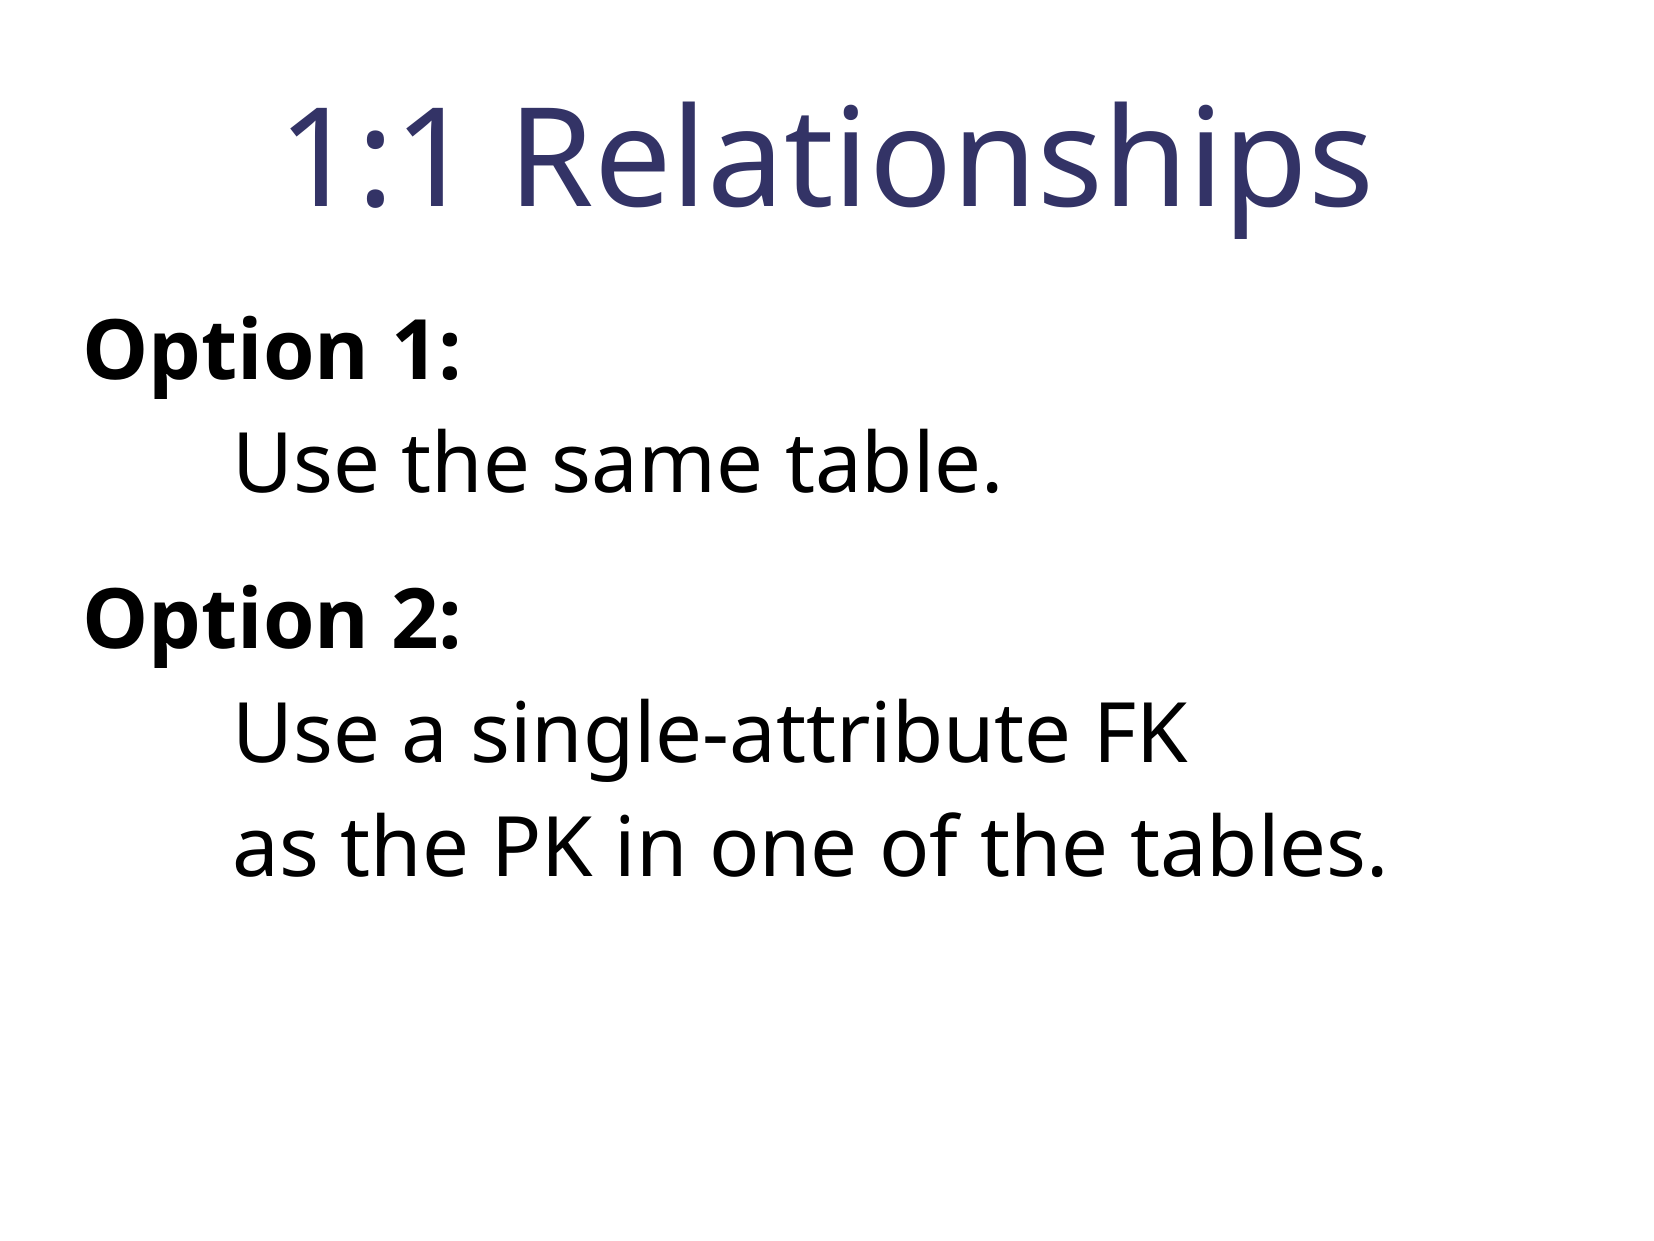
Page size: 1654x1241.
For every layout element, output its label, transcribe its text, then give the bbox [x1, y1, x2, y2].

title 1:1 Relationships [82, 56, 1571, 250]
subtitle Option 1: Use the same table. Option 2: Use a single-attribute FK as the PK in one of the tables. [82, 290, 1571, 1094]
